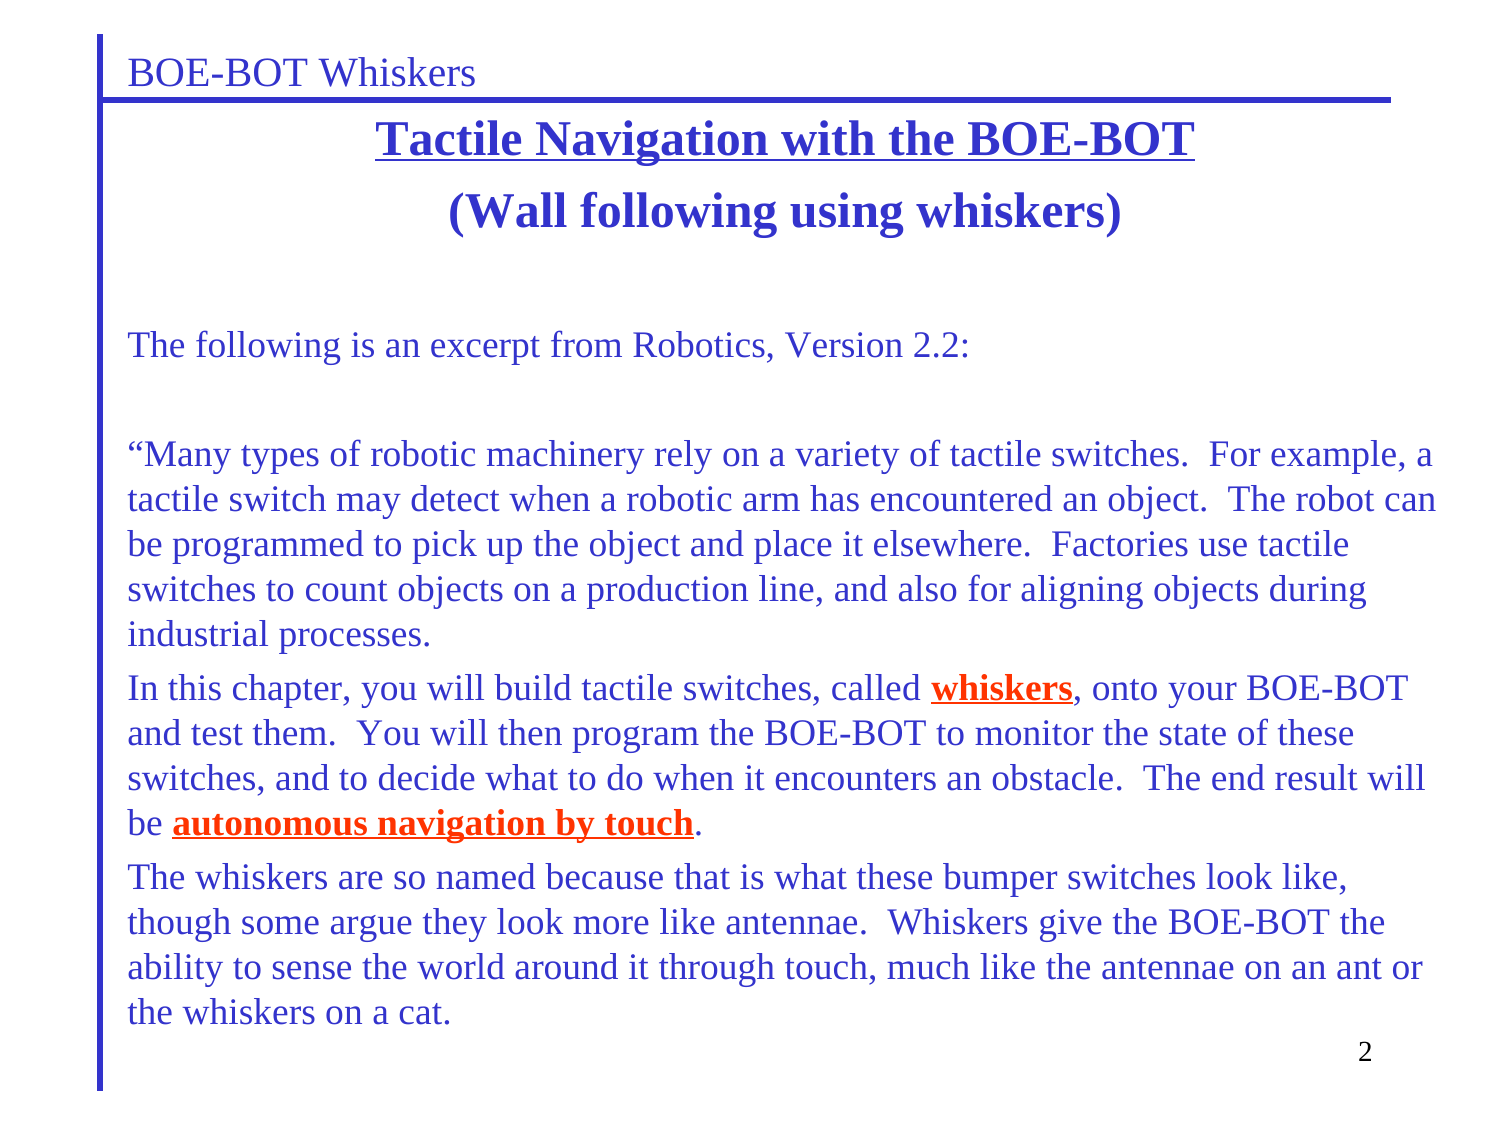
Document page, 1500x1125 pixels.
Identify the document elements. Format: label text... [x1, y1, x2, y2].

text_box <number> [1074, 1046, 1388, 1101]
text_box BOE-BOT Whiskers [112, 37, 1450, 88]
text_box Tactile Navigation with the BOE-BOT (Wall following using whiskers) The following is an excerpt from Robotics, Version 2.2: “Many types of robotic machinery rely on a variety of tactile switches. For example, a tactile switch may detect when a robotic arm has encountered an object. The robot can be programmed to pick up the object and place it elsewhere. Factories use tactile switches to count objects on a production line, and also for aligning objects during industrial processes. In this chapter, you will build tactile switches, called whiskers, onto your BOE-BOT and test them. You will then program the BOE-BOT to monitor the state of these switches, and to decide what to do when it encounters an obstacle. The end result will be autonomous navigation by touch. The whiskers are so named because that is what these bumper switches look like, though some argue they look more like antennae. Whiskers give the BOE-BOT the ability to sense the world around it through touch, much like the antennae on an ant or the whiskers on a cat. [112, 97, 1459, 1046]
